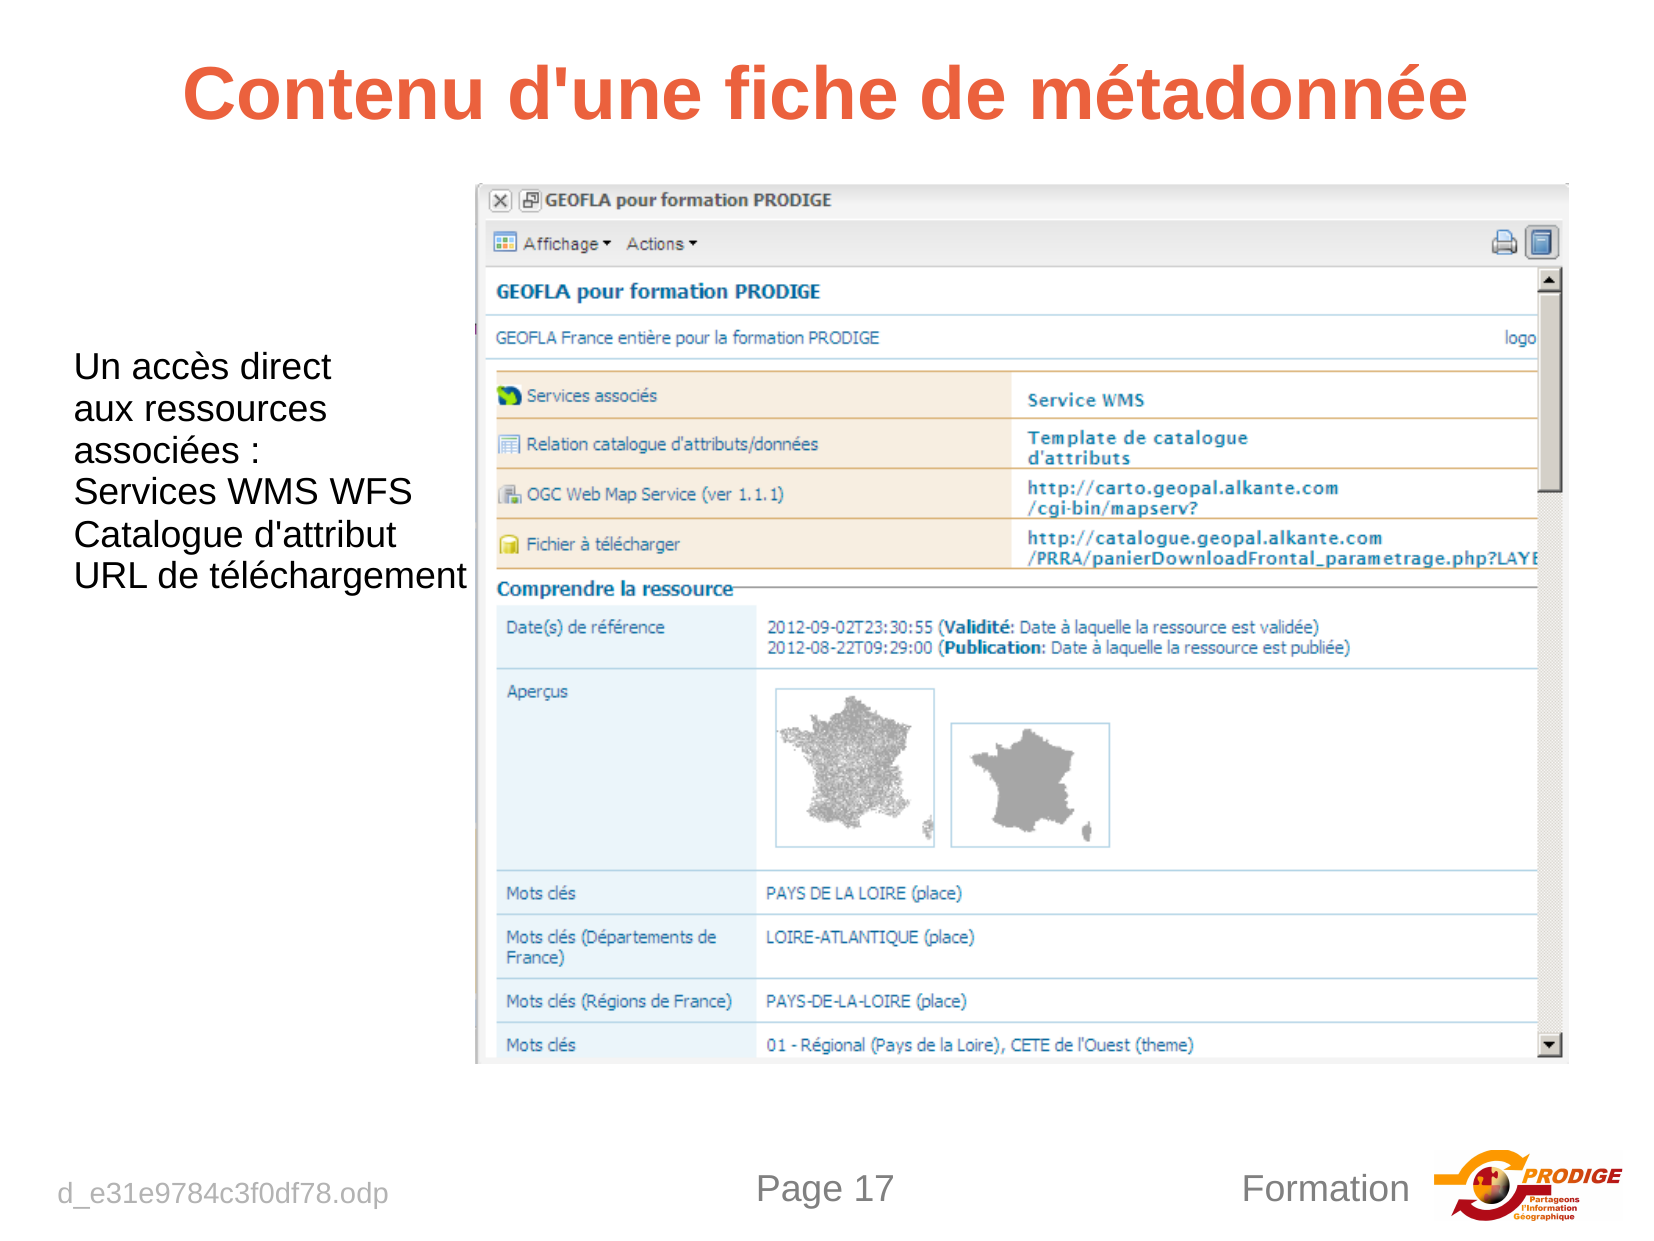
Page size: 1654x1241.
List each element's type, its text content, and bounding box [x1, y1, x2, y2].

text_box Un accès direct aux ressources associées : Services WMS WFS Catalogue d'attribut URL de téléchargement [58, 337, 482, 605]
picture [1434, 1150, 1623, 1221]
title Contenu d'une fiche de métadonnée [82, 0, 1571, 191]
picture [475, 183, 1569, 1064]
